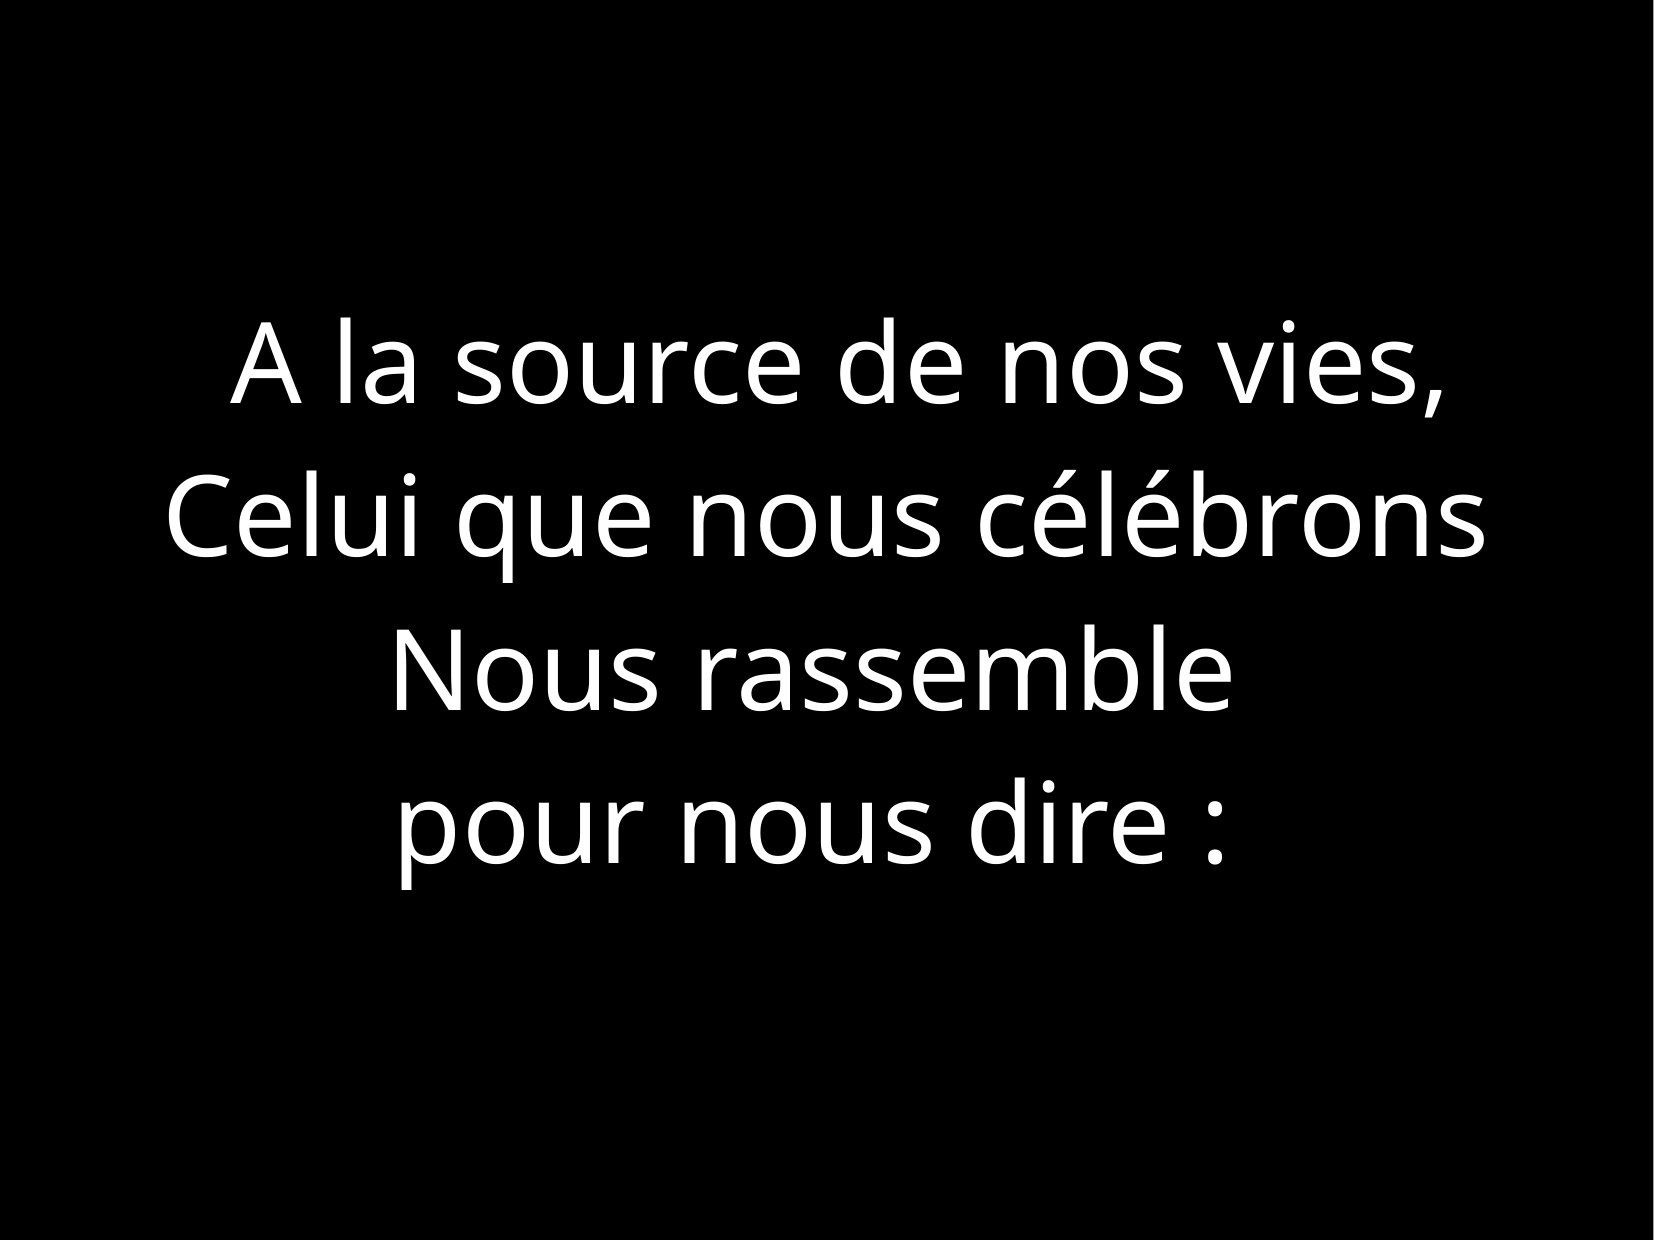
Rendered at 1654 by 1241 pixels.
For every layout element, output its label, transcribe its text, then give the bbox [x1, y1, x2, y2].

subtitle A la source de nos vies, Celui que nous célébrons Nous rassemble pour nous dire : [82, 70, 1571, 1109]
